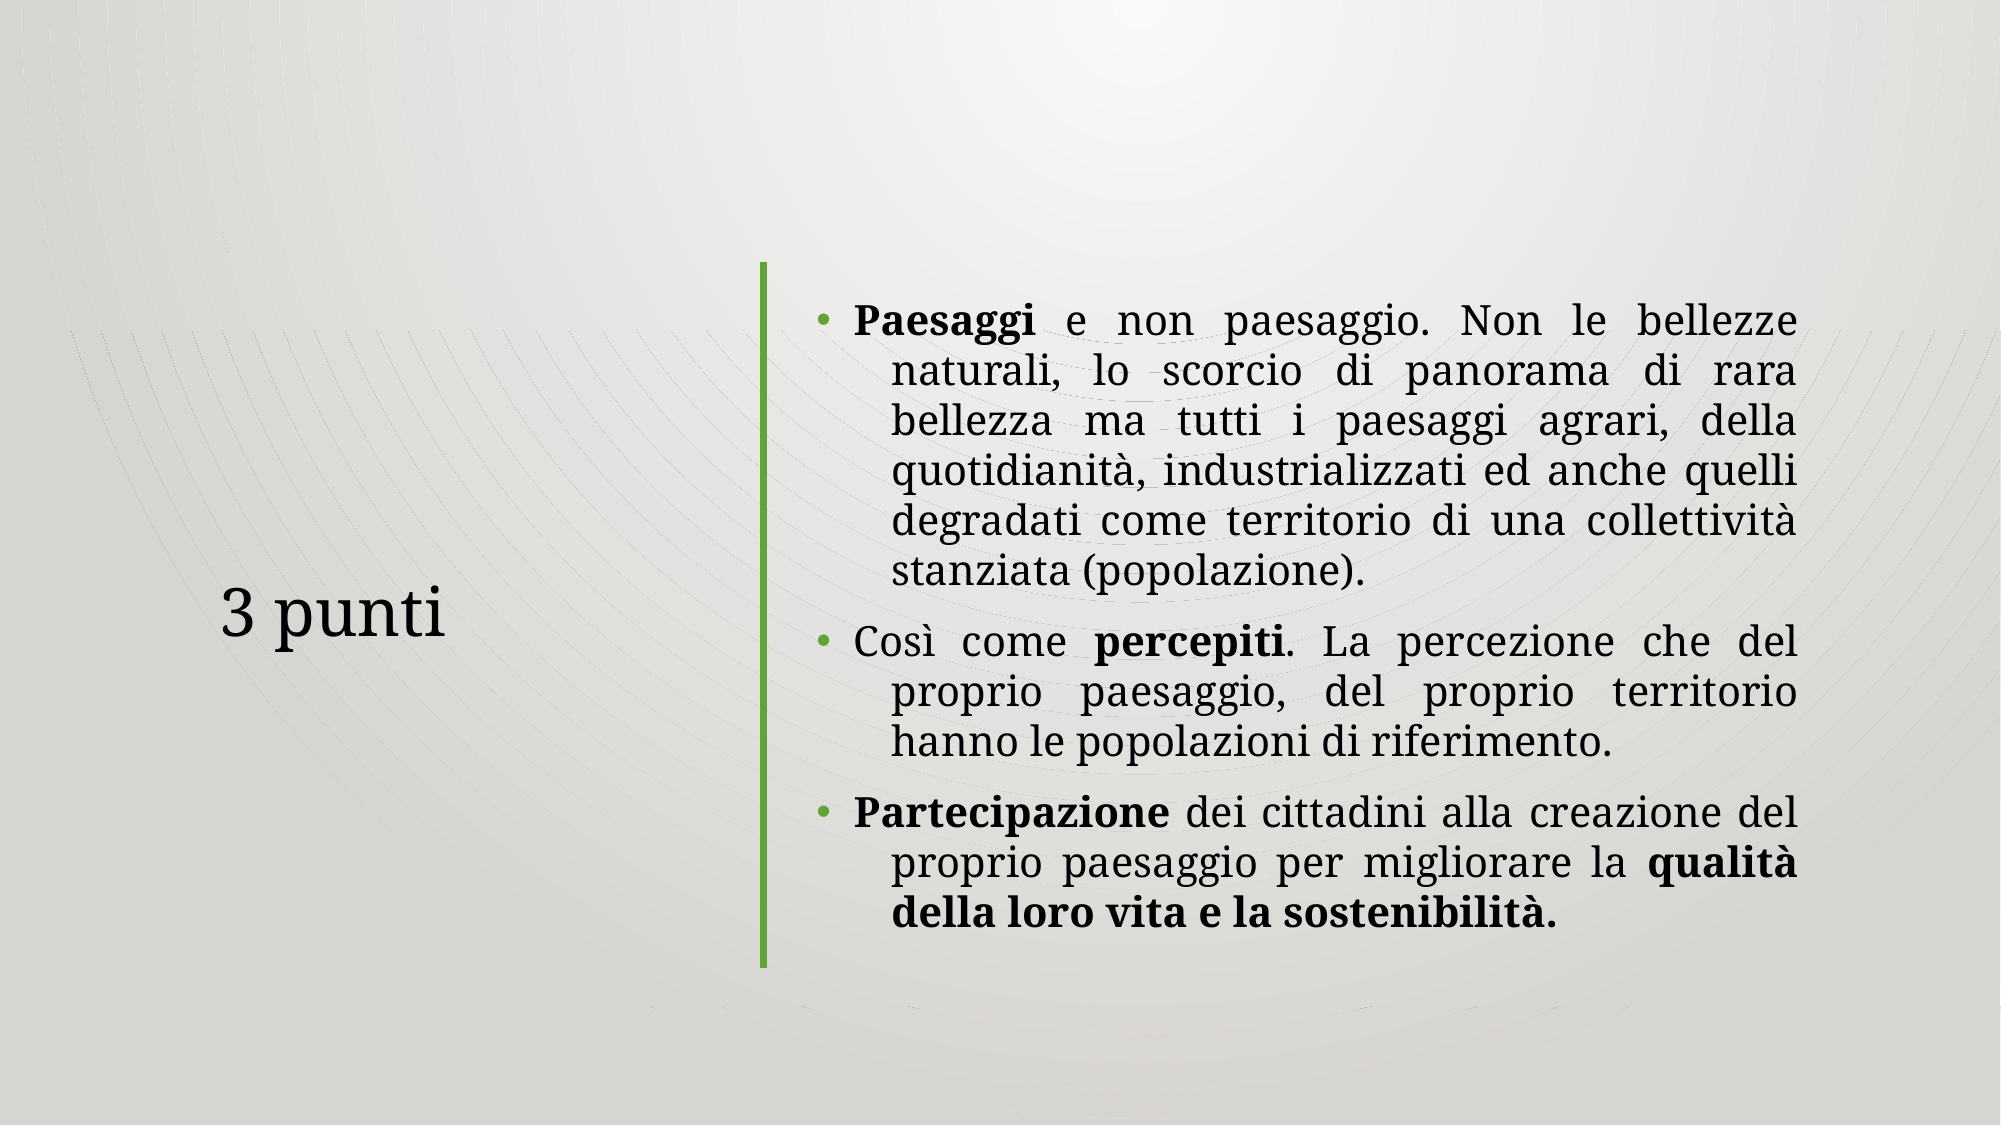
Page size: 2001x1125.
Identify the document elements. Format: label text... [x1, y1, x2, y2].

text_box [0, 0, 2000, 1125]
list Paesaggi e non paesaggio. Non le bellezze naturali, lo scorcio di panorama di rara bellezza ma tutti i paesaggi agrari, della quotidianità, industrializzati ed anche quelli degradati come territorio di una collettività stanziata (popolazione). Così come percepiti. La percezione che del proprio paesaggio, del proprio territorio hanno le popolazioni di riferimento. Partecipazione dei cittadini alla creazione del proprio paesaggio per migliorare la qualità della loro vita e la sostenibilità. [801, 262, 1814, 968]
title 3 punti [205, 262, 726, 968]
